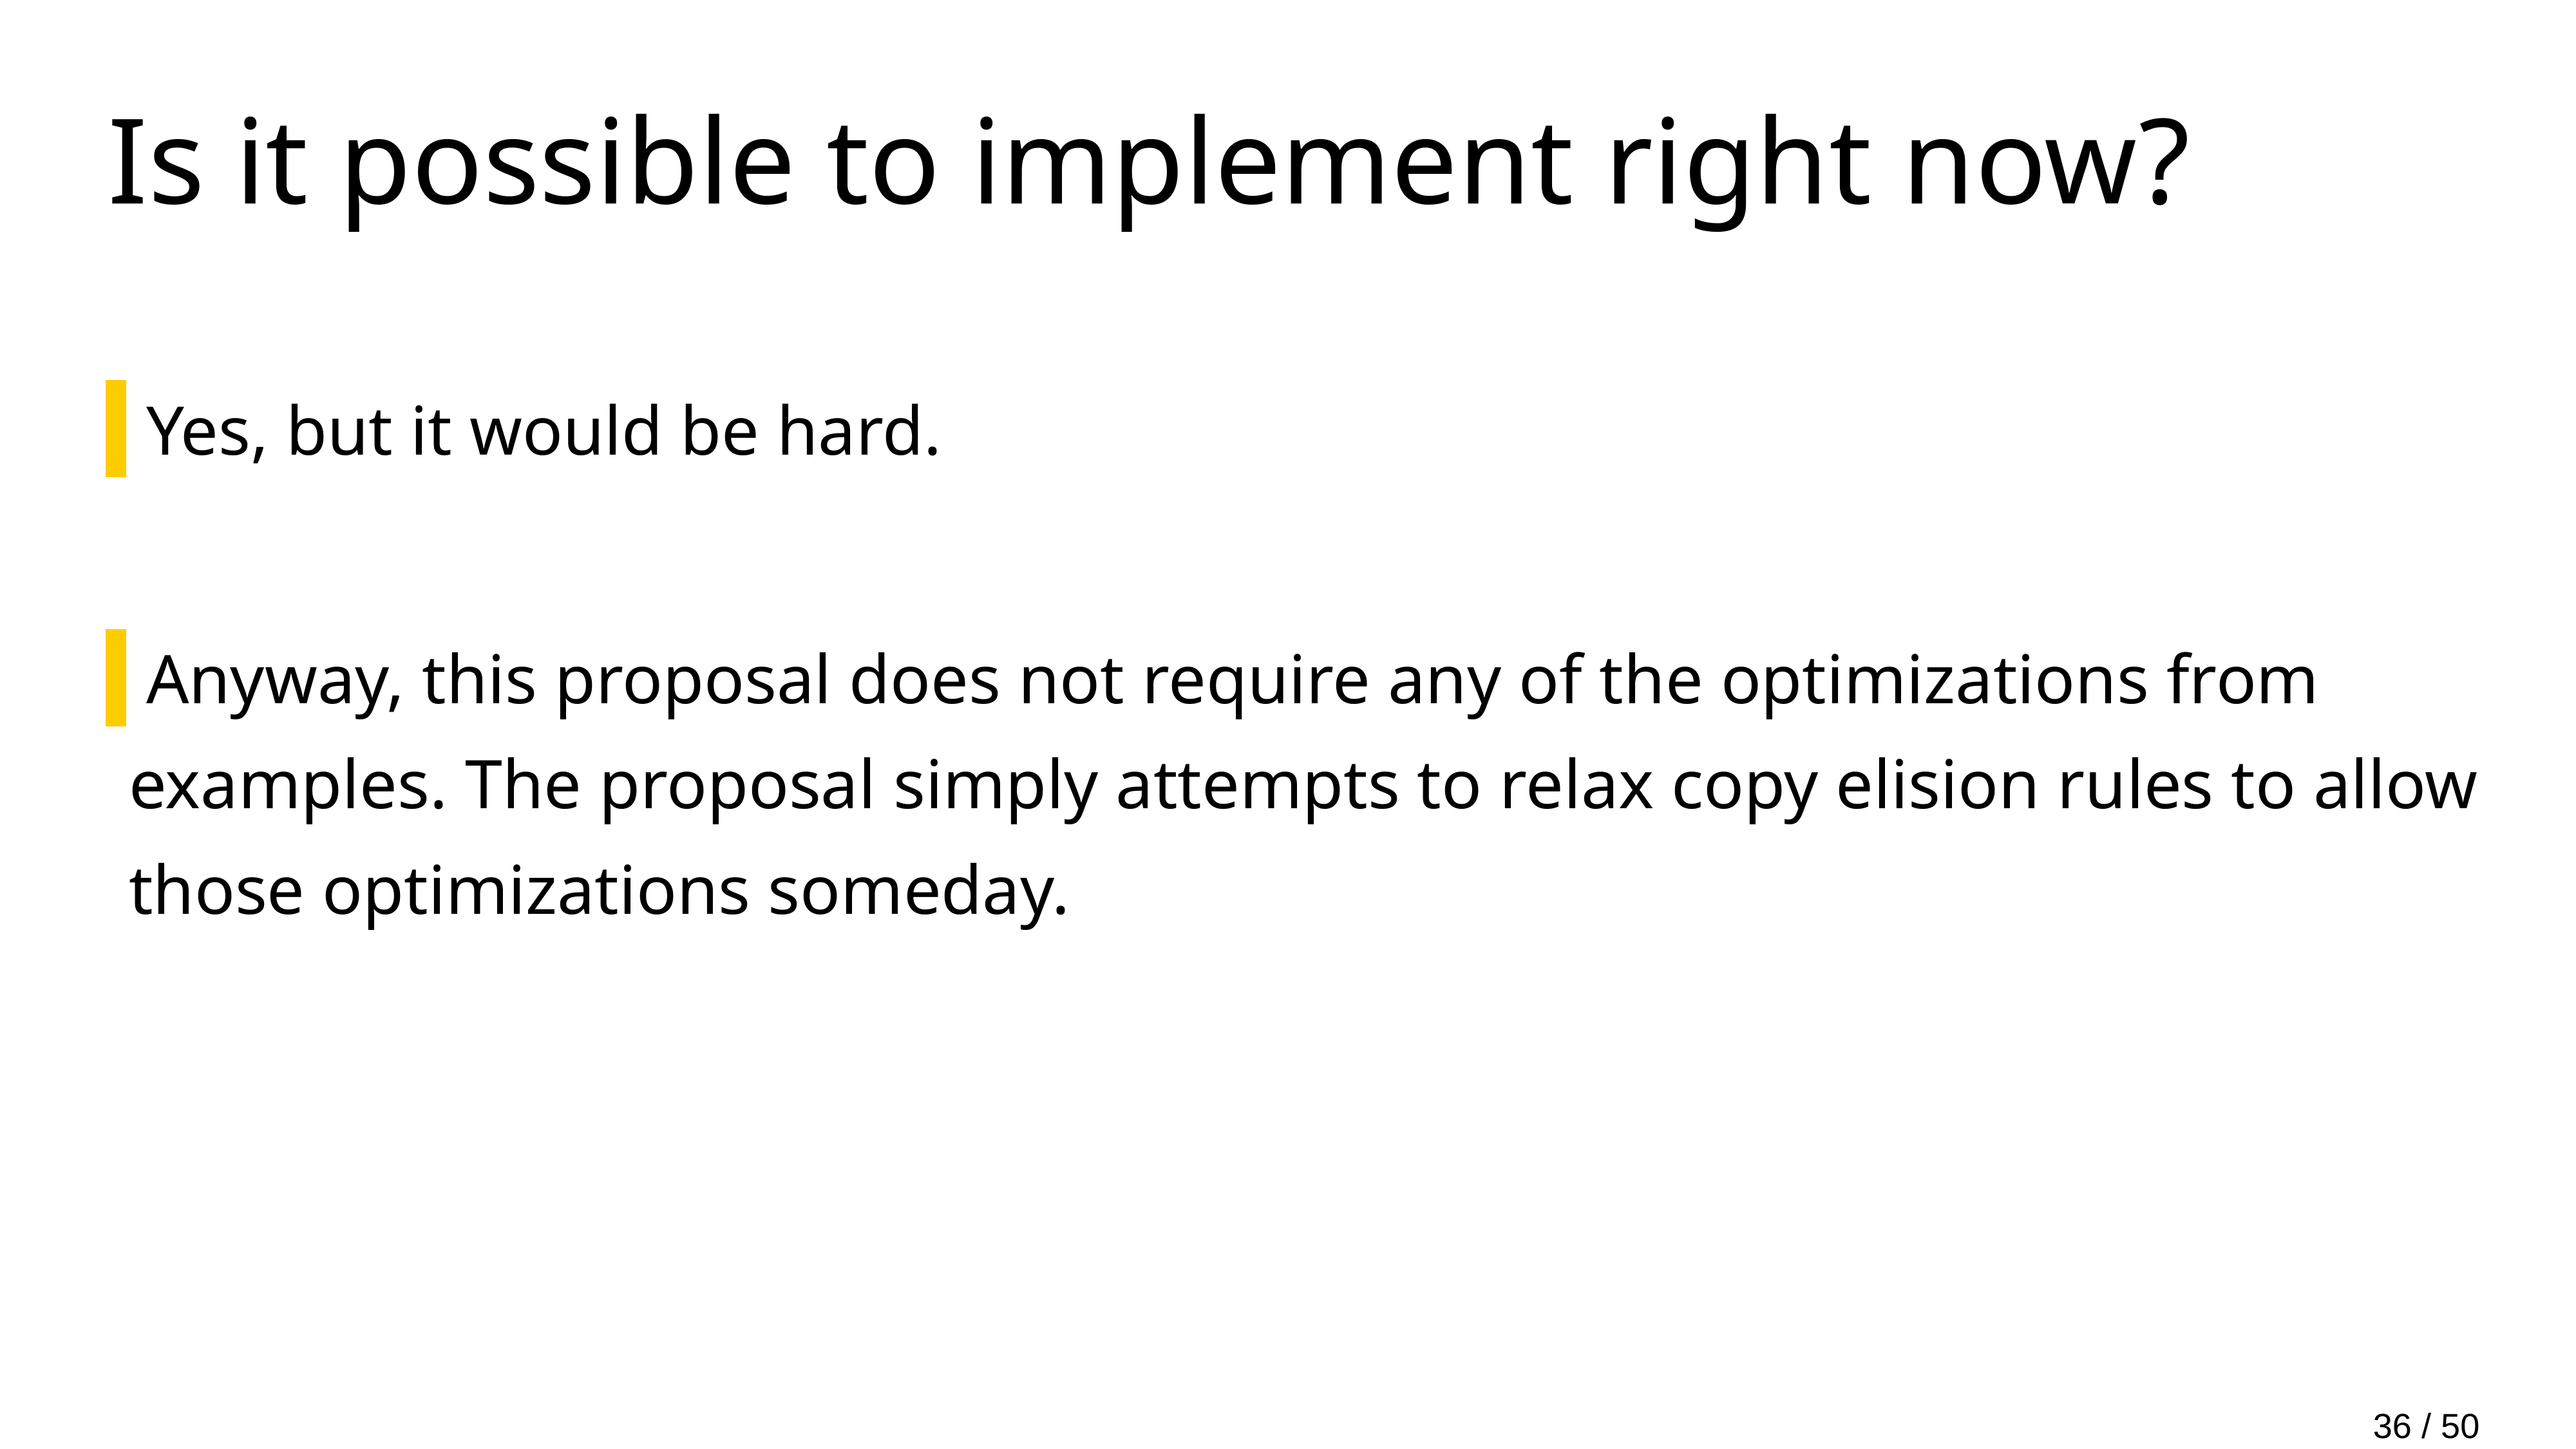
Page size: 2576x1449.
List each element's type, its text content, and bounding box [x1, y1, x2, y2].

text_box <number> / 50 [2363, 1402, 2576, 1449]
text_box Yes, but it would be hard. Anyway, this proposal does not require any of the optimizations from examples. The proposal simply attempts to relax copy elision rules to allow those optimizations someday. [96, 364, 2512, 1419]
title Is it possible to implement right now? [108, 80, 2468, 242]
